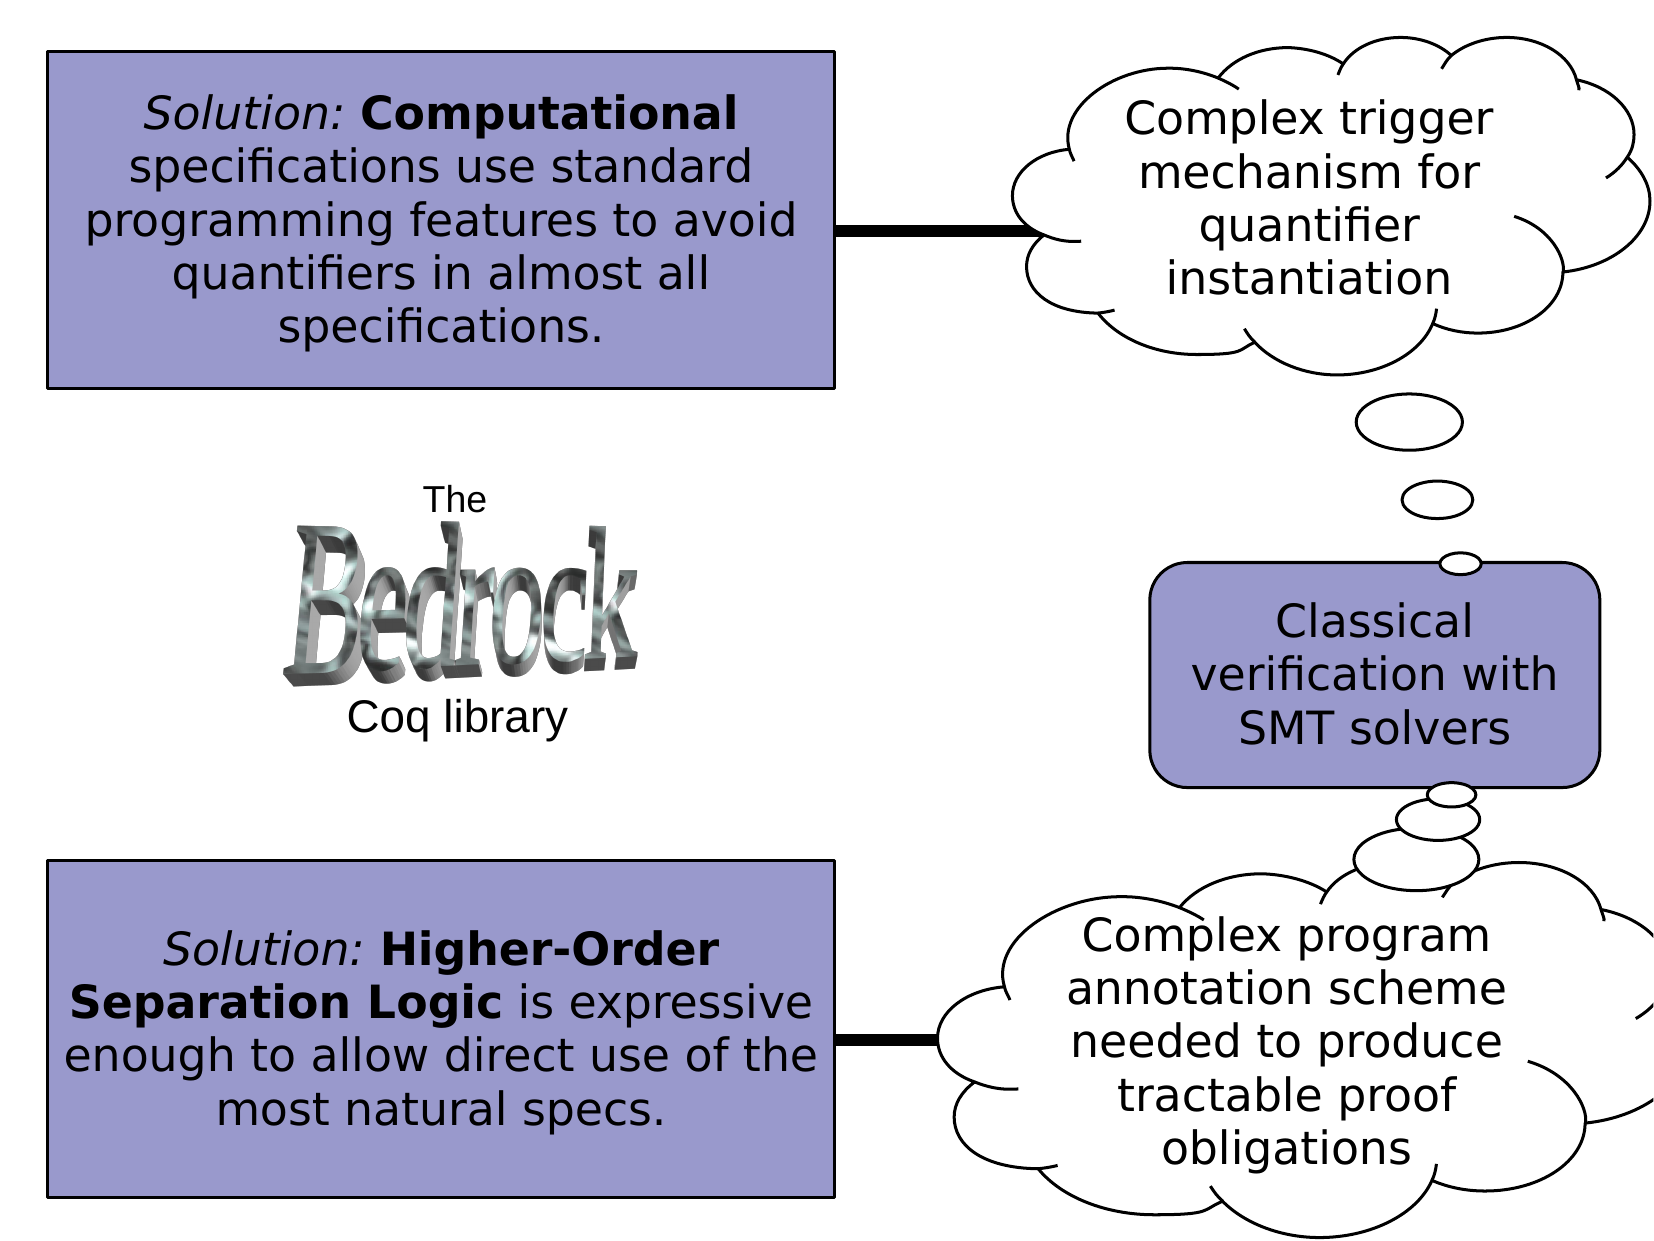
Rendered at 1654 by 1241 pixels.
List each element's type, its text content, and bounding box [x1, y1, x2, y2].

text_box Solution: Computational specifications use standard programming features to avoid quantifiers in almost all specifications. [47, 51, 835, 389]
text_box Coq library [315, 683, 601, 756]
text_box Complex trigger mechanism for quantifier instantiation [1402, 481, 1473, 519]
text_box The [398, 470, 512, 533]
text_box Classical verification with SMT solvers [1149, 562, 1600, 788]
text_box Solution: Higher-Order Separation Logic is expressive enough to allow direct use of the most natural specs. [47, 860, 835, 1198]
text_box Complex program annotation scheme needed to produce tractable proof obligations [937, 782, 1654, 1238]
text_box Complex trigger mechanism for quantifier instantiation [1012, 37, 1651, 375]
text_box Complex trigger mechanism for quantifier instantiation [1356, 393, 1463, 451]
